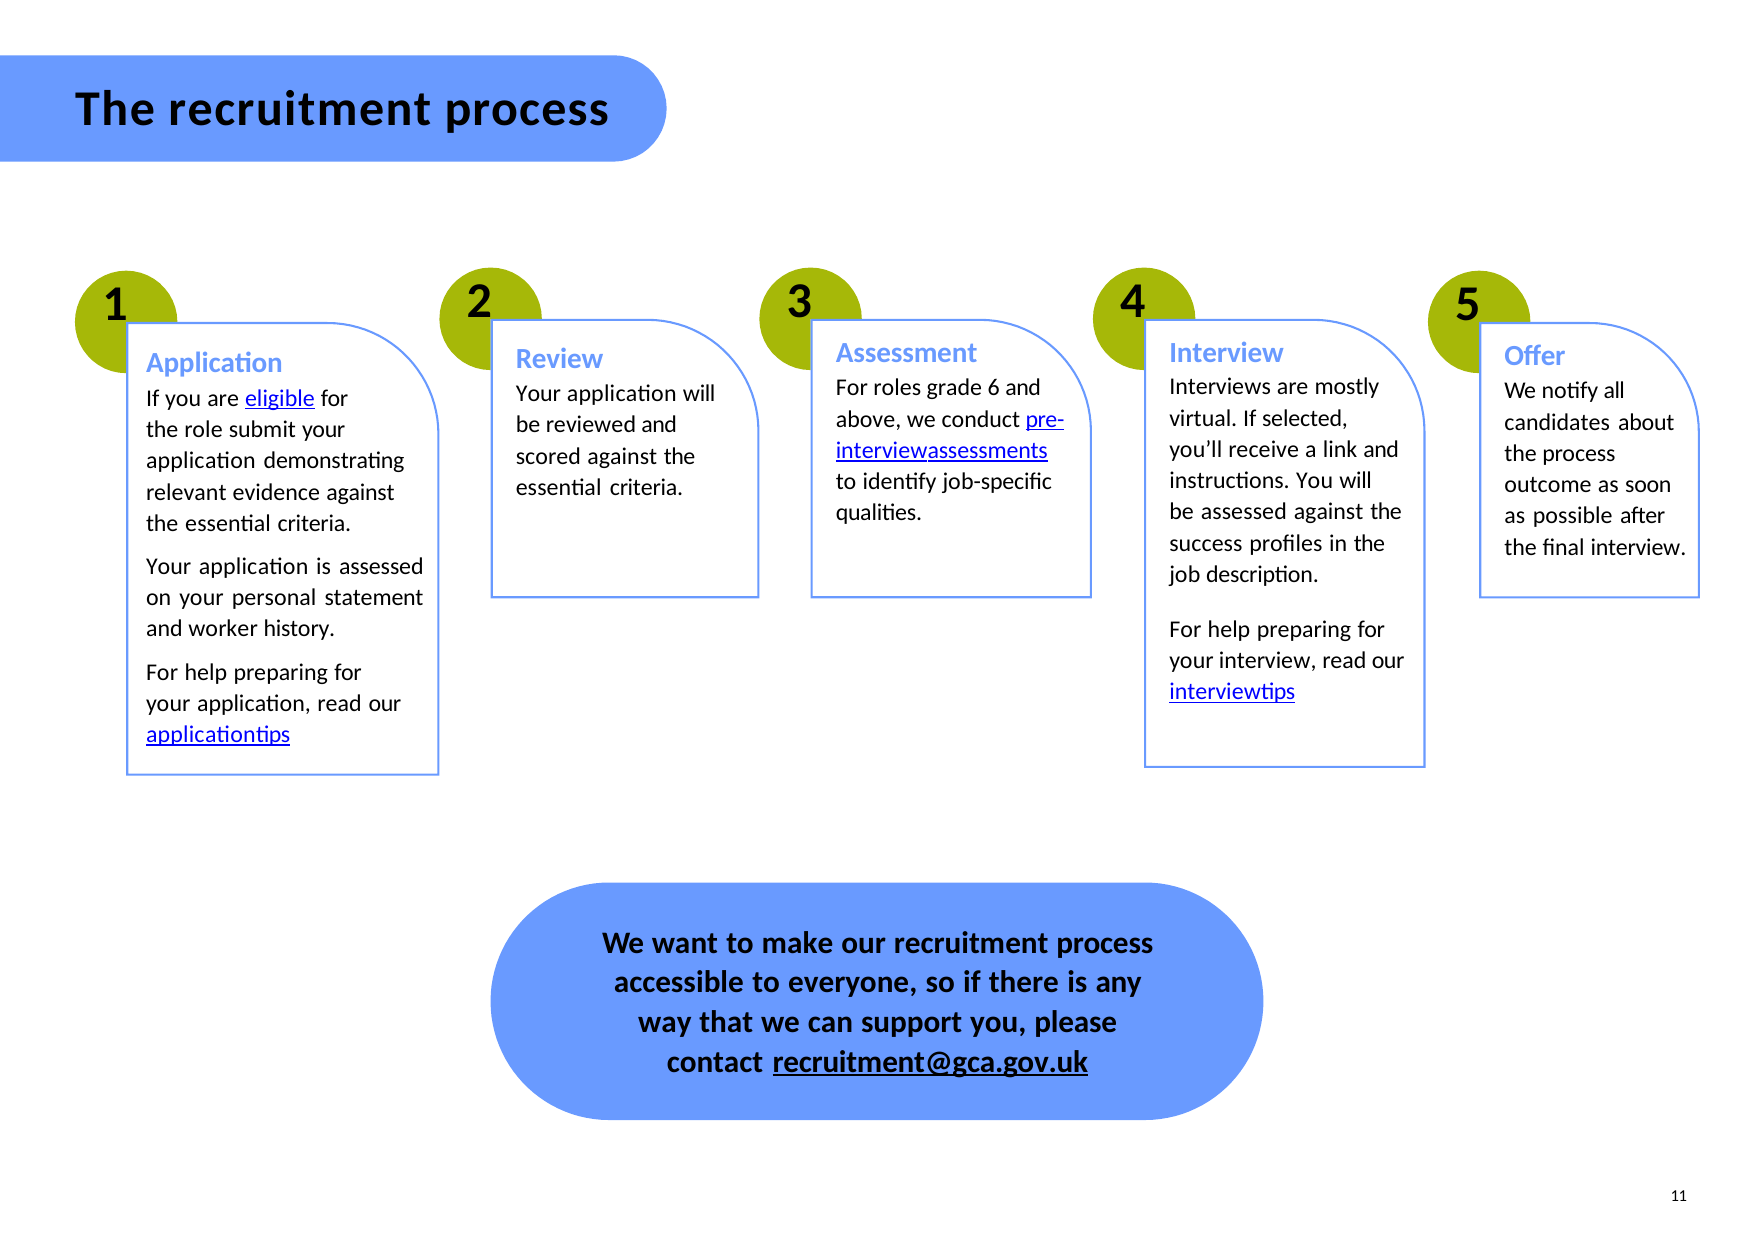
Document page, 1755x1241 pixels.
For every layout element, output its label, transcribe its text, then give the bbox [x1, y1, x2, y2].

text_box 4 [1118, 265, 1149, 330]
text_box [496, 267, 542, 318]
text_box We want to make our recruitment process accessible to everyone, so if there is any way that we can support you, please contact recruitment@gca.gov.uk [595, 917, 1159, 1081]
text_box [759, 275, 810, 371]
title The recruitment process [72, 73, 721, 138]
text_box [1427, 277, 1479, 374]
text_box [131, 271, 178, 321]
text_box [490, 882, 1264, 1121]
text_box 5 [1453, 268, 1484, 333]
text_box Offer We notify all candidates about the process outcome as soon as possible after the final interview. [1502, 329, 1693, 562]
text_box Review Your application will be reviewed and scored against the essential criteria. [513, 332, 721, 503]
text_box 1 [100, 268, 131, 333]
text_box [816, 267, 862, 318]
text_box 2 [464, 265, 496, 330]
text_box Application If you are eligible for the role submit your application demonstrating relevant evidence against the essential criteria. Your application is assessed on your personal statement and worker history. For help preparing for your application, read our application tips [143, 337, 426, 750]
text_box [439, 275, 490, 371]
text_box Assessment For roles grade 6 and above, we conduct pre-interview assessments to identify job-specific qualities. [833, 326, 1071, 528]
text_box [74, 277, 126, 374]
text_box [0, 55, 658, 162]
text_box 3 [784, 265, 816, 330]
text_box Offer We notify all candidates about the process outcome as soon as possible after the final interview. [1631, 329, 1693, 391]
text_box [1484, 271, 1531, 321]
text_box [1149, 267, 1196, 318]
text_box 11 [1668, 1183, 1690, 1209]
text_box [1092, 274, 1144, 371]
text_box Interview Interviews are mostly virtual. If selected, you’ll receive a link and instructions. You will be assessed against the success profiles in the job description. For help preparing for your interview, read our interview tips [1167, 326, 1410, 708]
